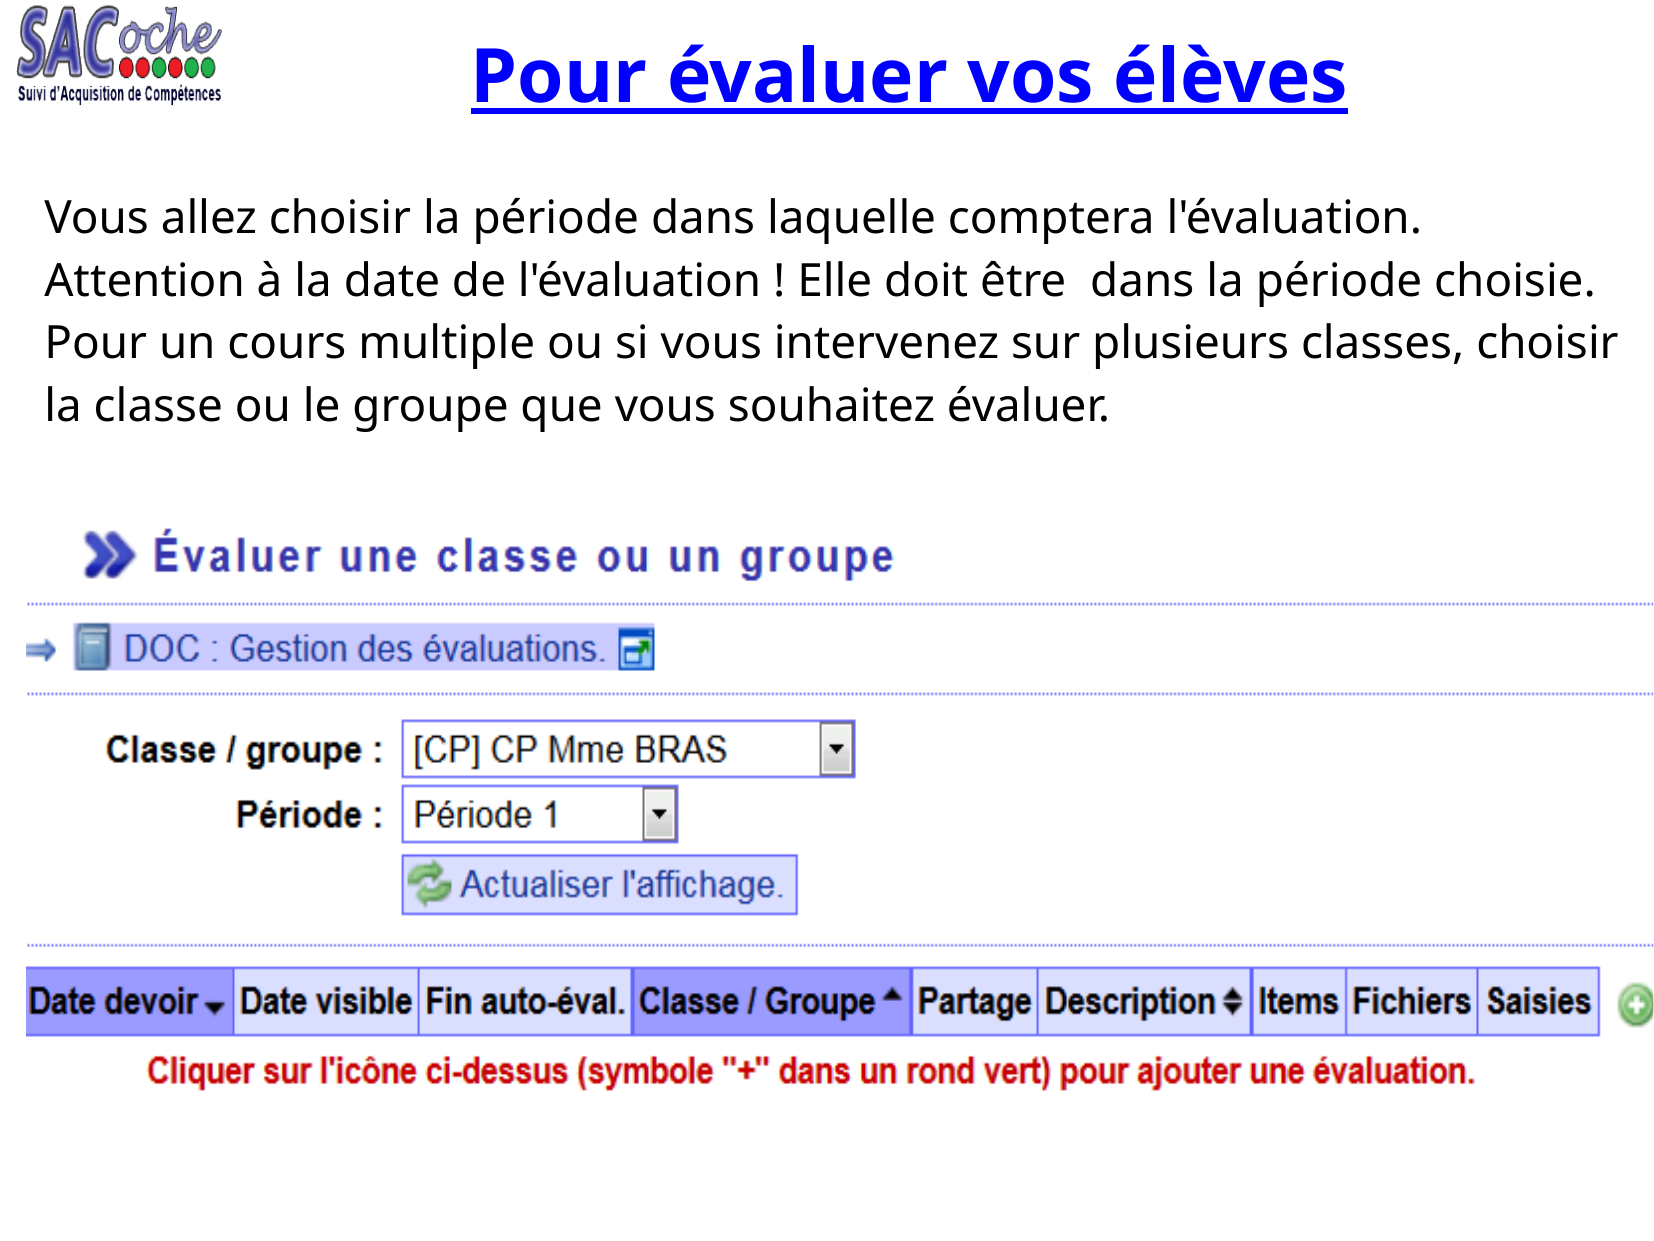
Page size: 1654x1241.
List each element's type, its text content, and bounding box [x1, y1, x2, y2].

text_box Vous allez choisir la période dans laquelle comptera l'évaluation. Attention à la date de l'évaluation ! Elle doit être dans la période choisie. Pour un cours multiple ou si vous intervenez sur plusieurs classes, choisir la classe ou le groupe que vous souhaitez évaluer. [29, 177, 1630, 448]
picture [26, 525, 1654, 1111]
picture [13, 1, 165, 107]
title Pour évaluer vos élèves [165, 0, 1654, 166]
